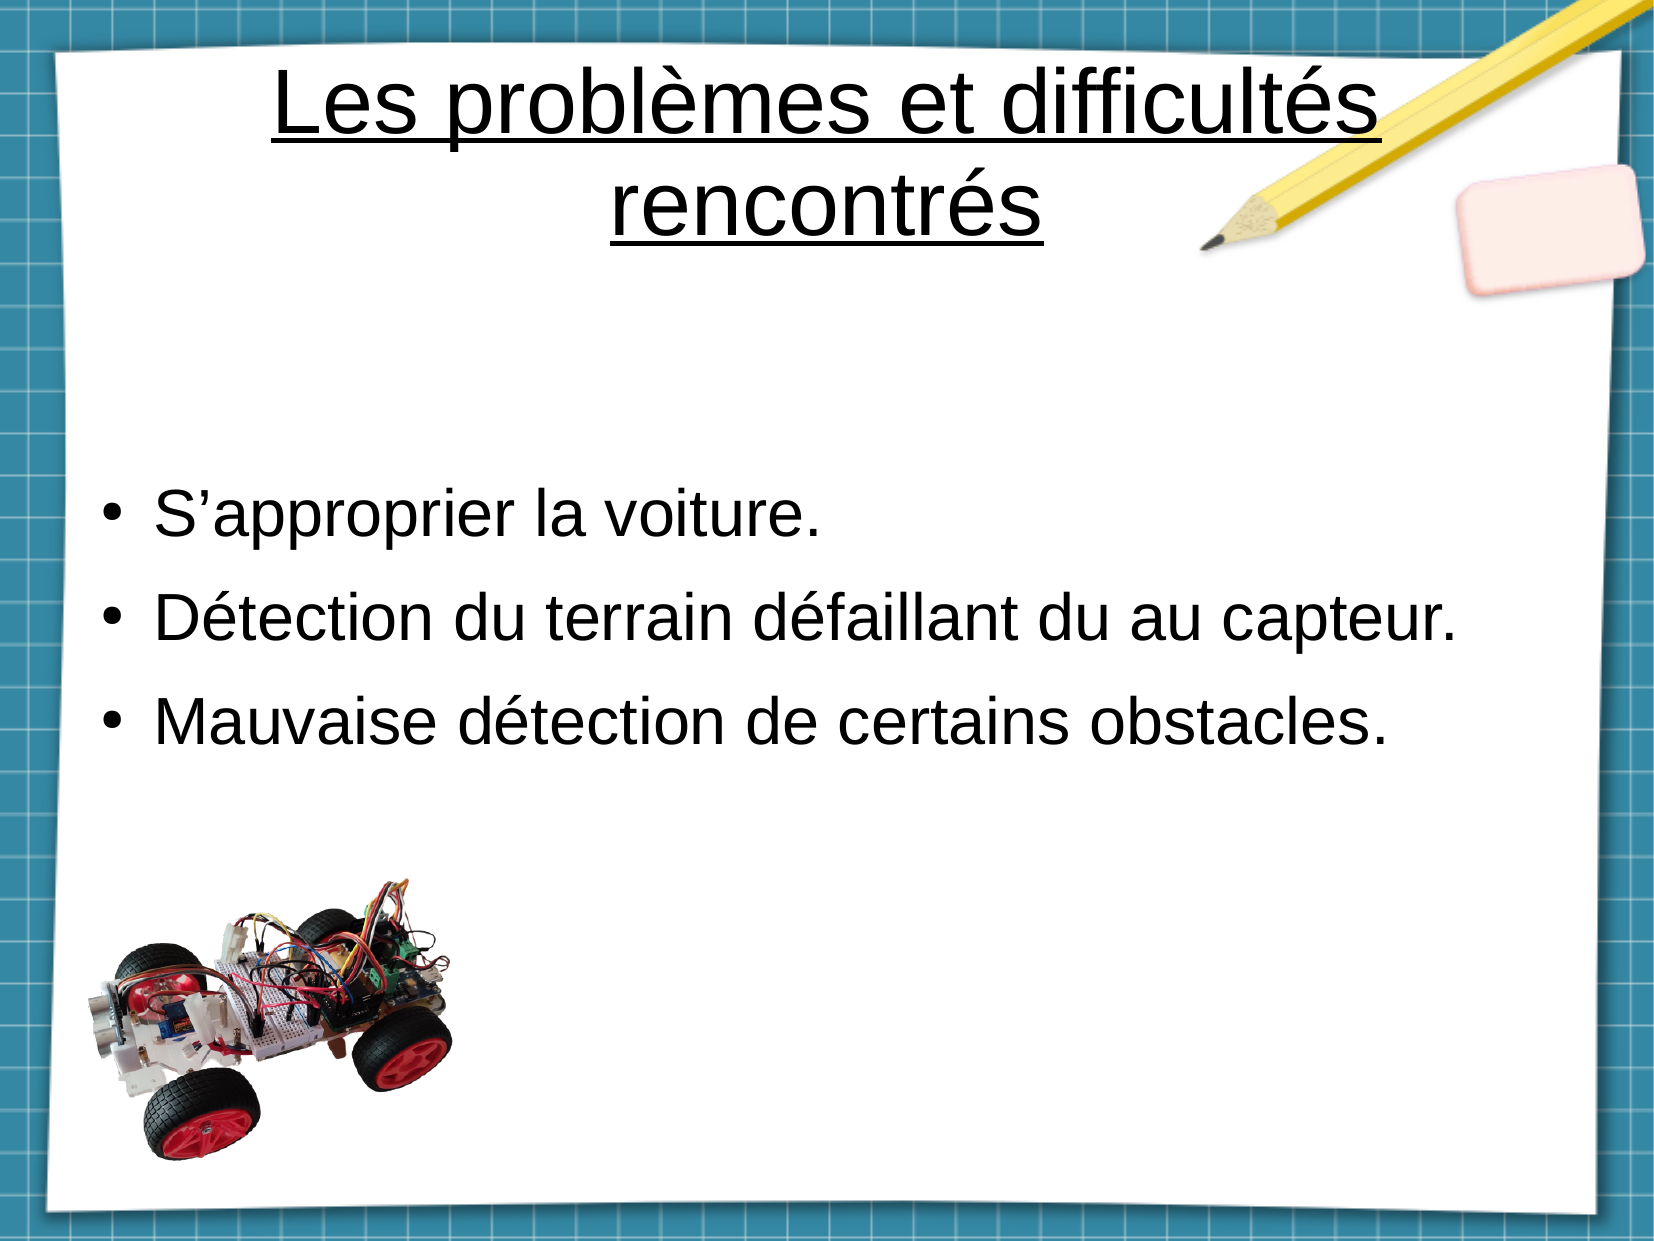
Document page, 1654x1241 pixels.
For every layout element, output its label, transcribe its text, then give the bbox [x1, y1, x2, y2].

picture [0, 0, 1654, 1241]
title Les problèmes et difficultés rencontrés [82, 49, 1571, 257]
list S’approprier la voiture. Détection du terrain défaillant du au capteur. Mauvaise détection de certains obstacles. [82, 475, 1571, 765]
